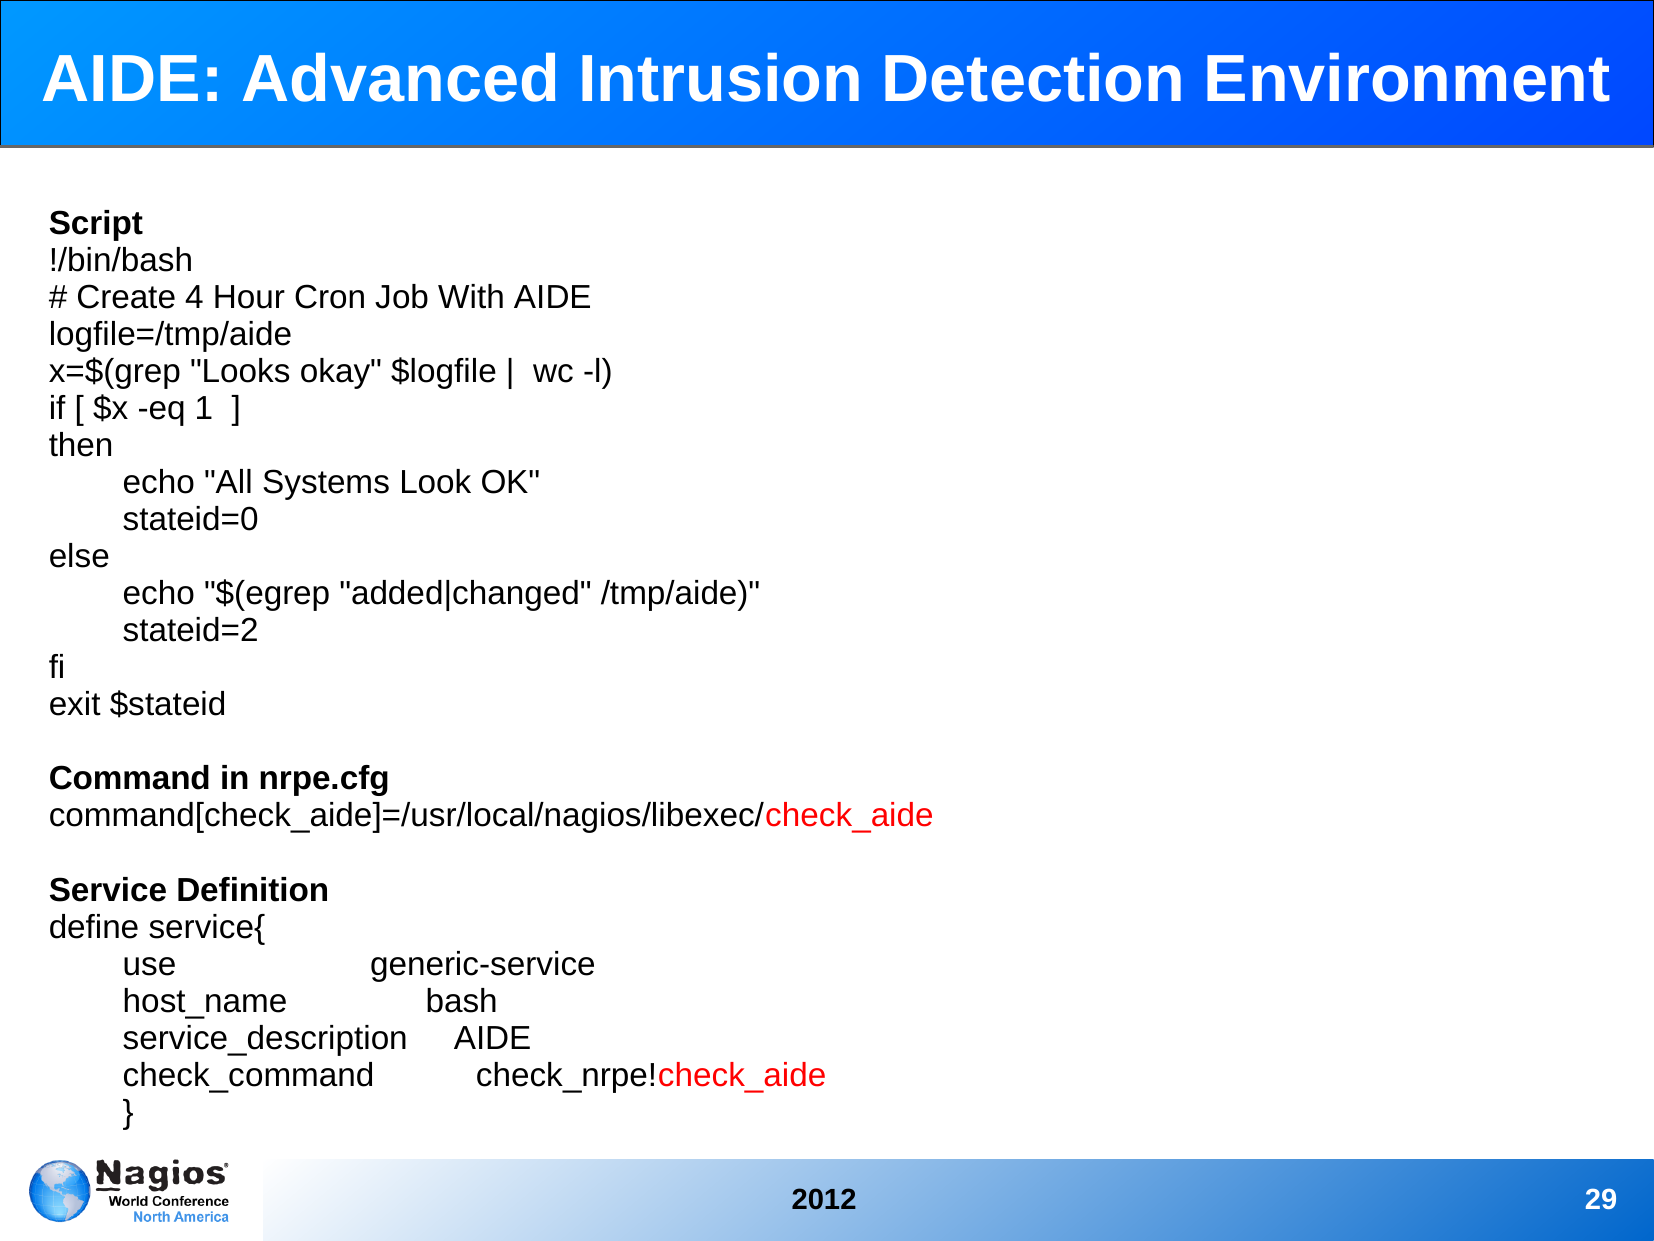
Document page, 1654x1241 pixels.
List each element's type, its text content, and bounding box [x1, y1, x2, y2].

picture [29, 1159, 229, 1235]
title AIDE: Advanced Intrusion Detection Environment [41, 36, 1628, 120]
subtitle Script !/bin/bash # Create 4 Hour Cron Job With AIDE logfile=/tmp/aide x=$(grep "Looks okay" $logfile | wc -l) if [ $x -eq 1 ] then echo "All Systems Look OK" stateid=0 else echo "$(egrep "added|changed" /tmp/aide)" stateid=2 fi exit $stateid Command in nrpe.cfg command[check_aide]=/usr/local/nagios/libexec/check_aide Service Definition define service{ use generic-service host_name bash service_description AIDE check_command check_nrpe!check_aide } [48, 155, 1625, 1179]
